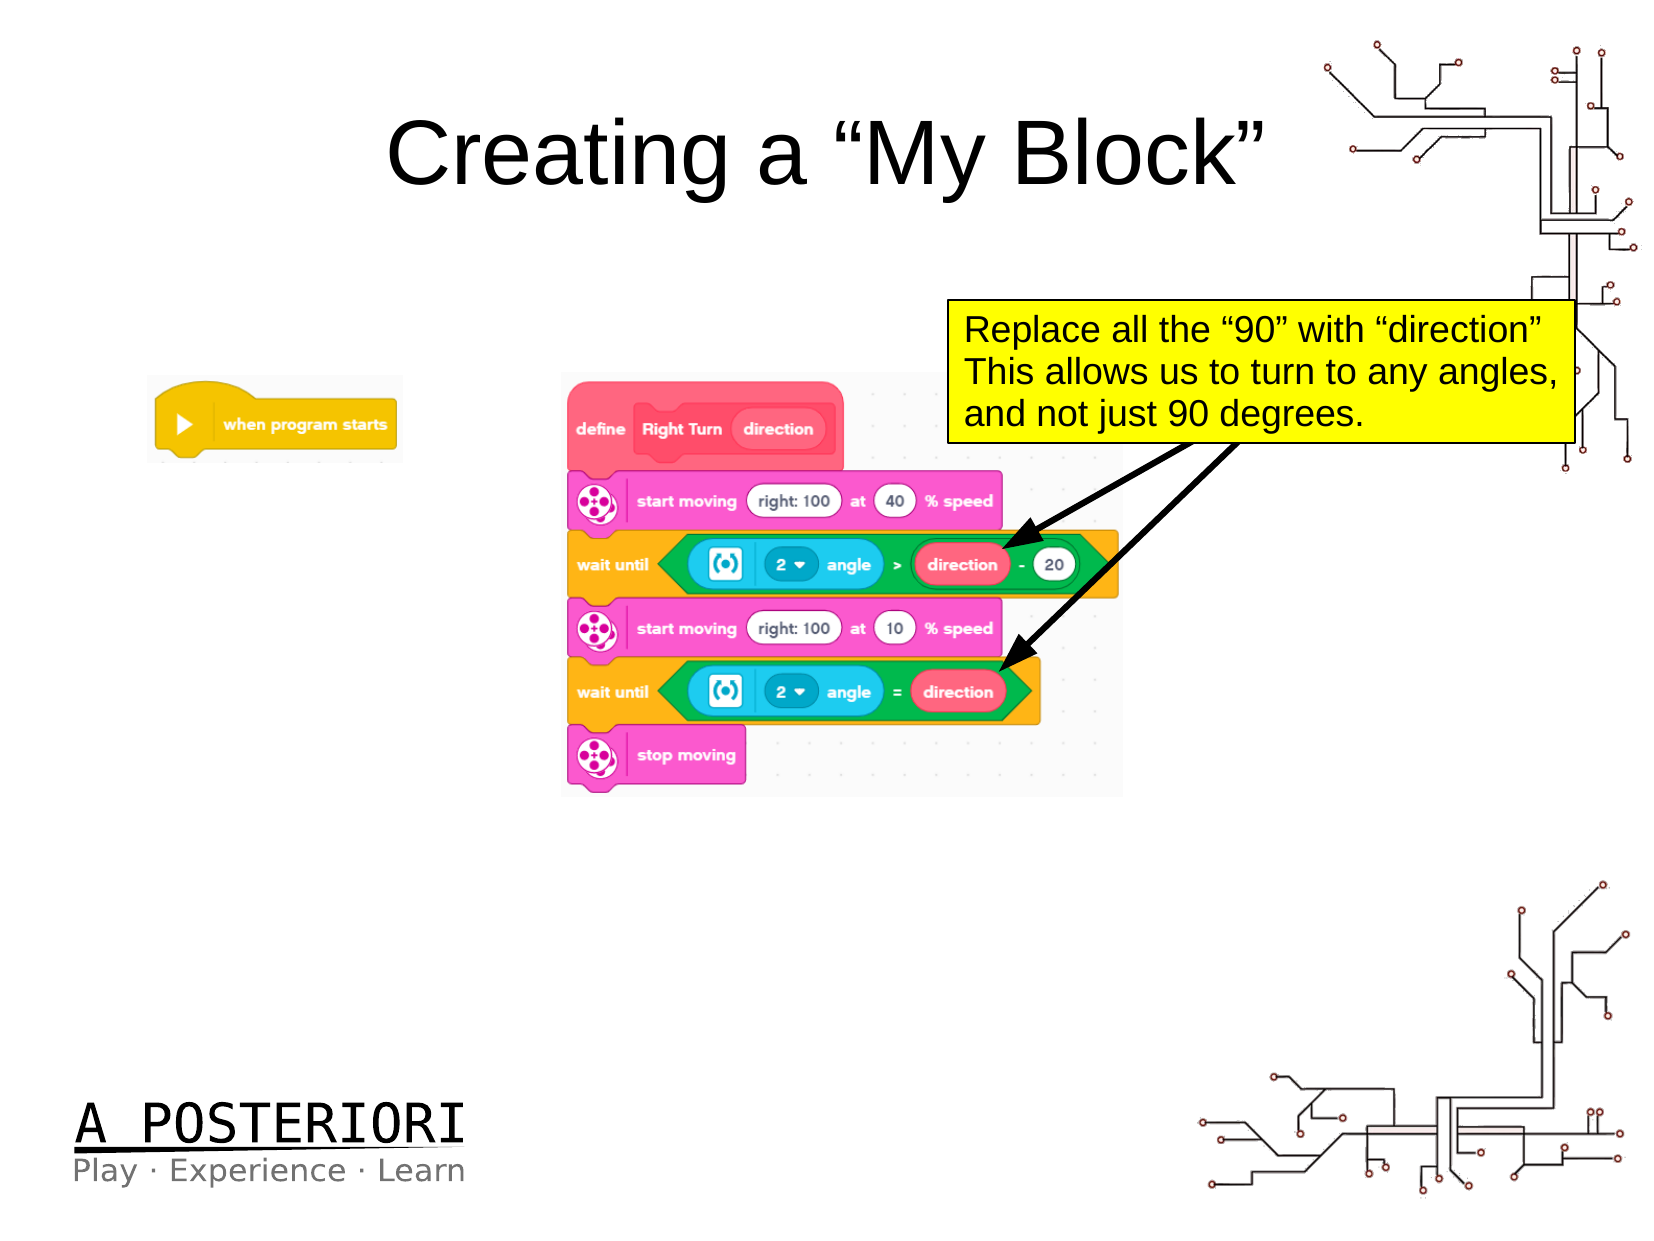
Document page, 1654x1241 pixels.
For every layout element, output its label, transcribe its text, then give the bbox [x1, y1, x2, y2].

title Creating a “My Block” [82, 49, 1571, 257]
picture [1177, 863, 1635, 1200]
picture [561, 372, 1123, 797]
picture [1305, 35, 1643, 495]
text_box Replace all the “90” with “direction” This allows us to turn to any angles, and not just 90 degrees. [948, 300, 1576, 443]
picture [147, 375, 403, 463]
